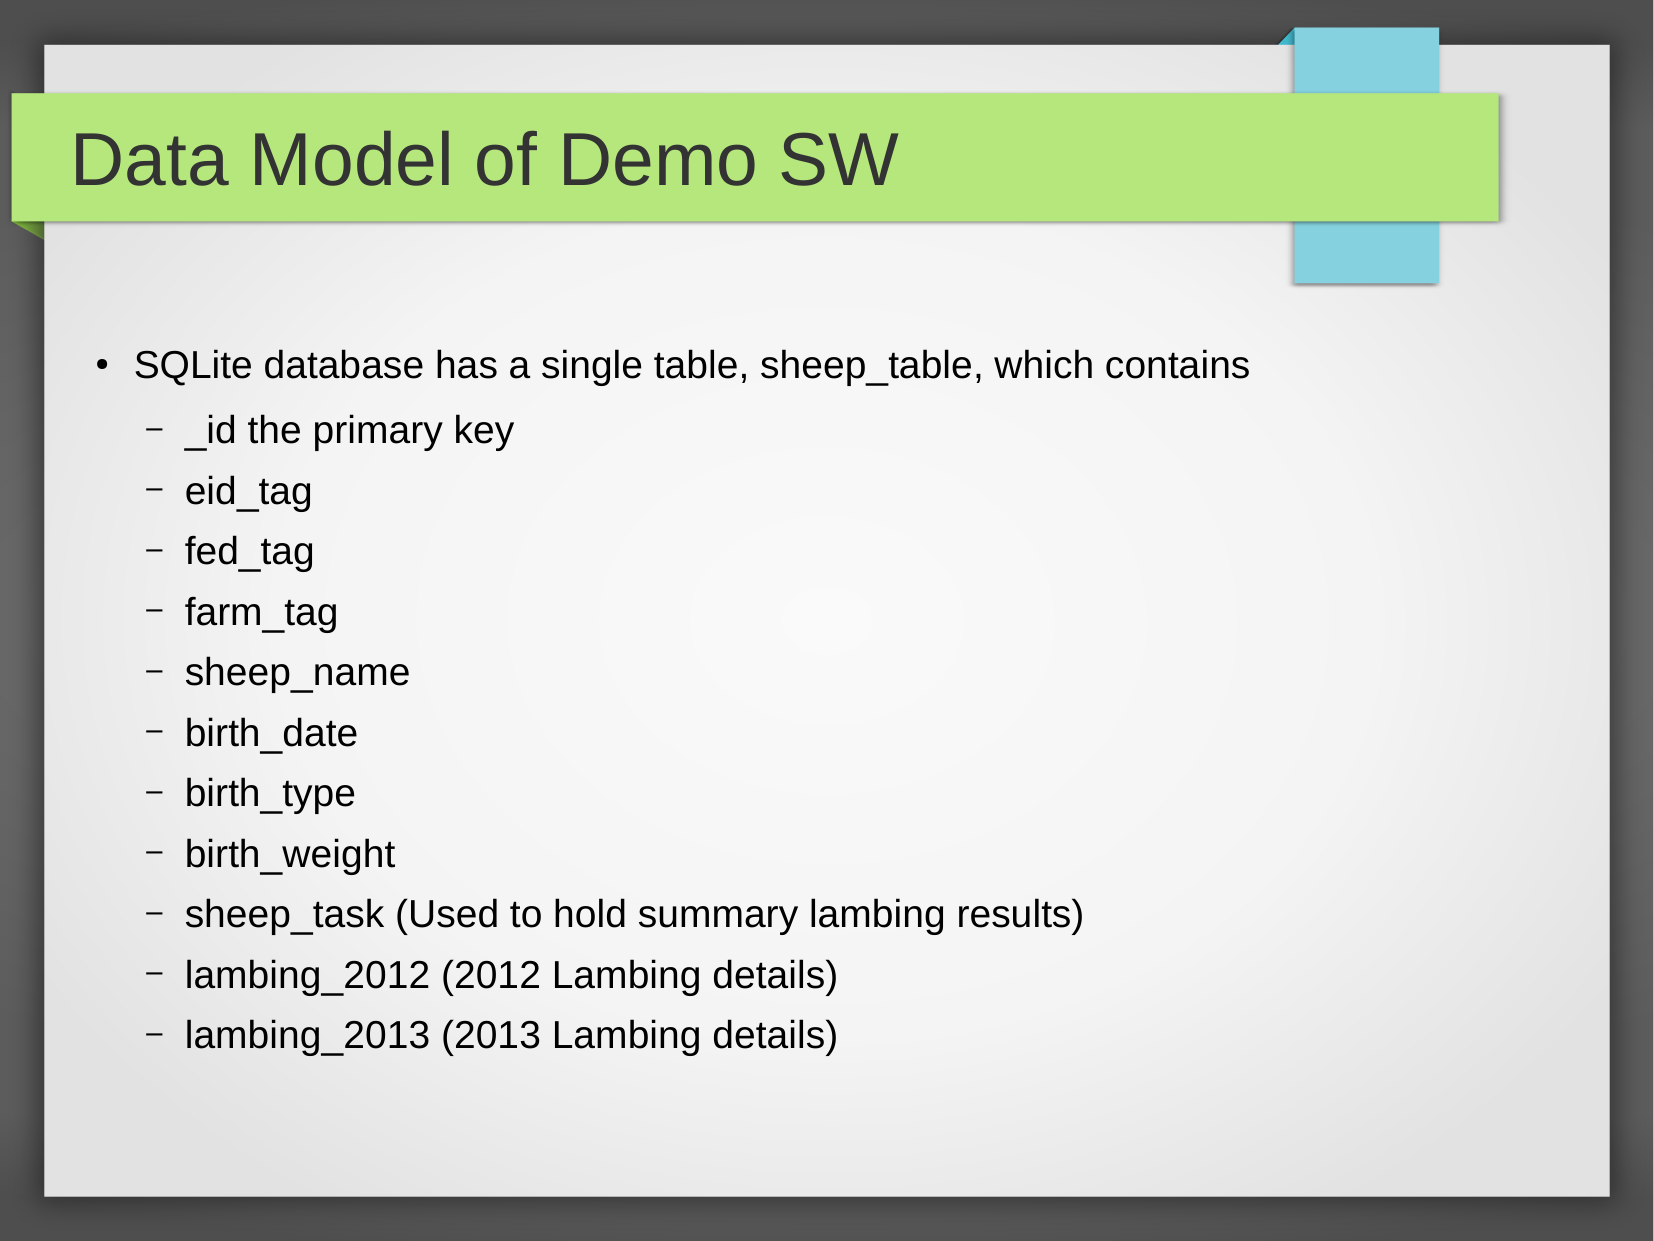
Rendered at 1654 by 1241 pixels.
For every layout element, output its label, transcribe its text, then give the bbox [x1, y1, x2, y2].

picture [0, 0, 1654, 1241]
title Data Model of Demo SW [70, 106, 1229, 213]
list SQLite database has a single table, sheep_table, which contains _id the primary key eid_tag fed_tag farm_tag sheep_name birth_date birth_type birth_weight sheep_task (Used to hold summary lambing results) lambing_2012 (2012 Lambing details) lambing_2013 (2013 Lambing details) [82, 343, 1538, 1063]
